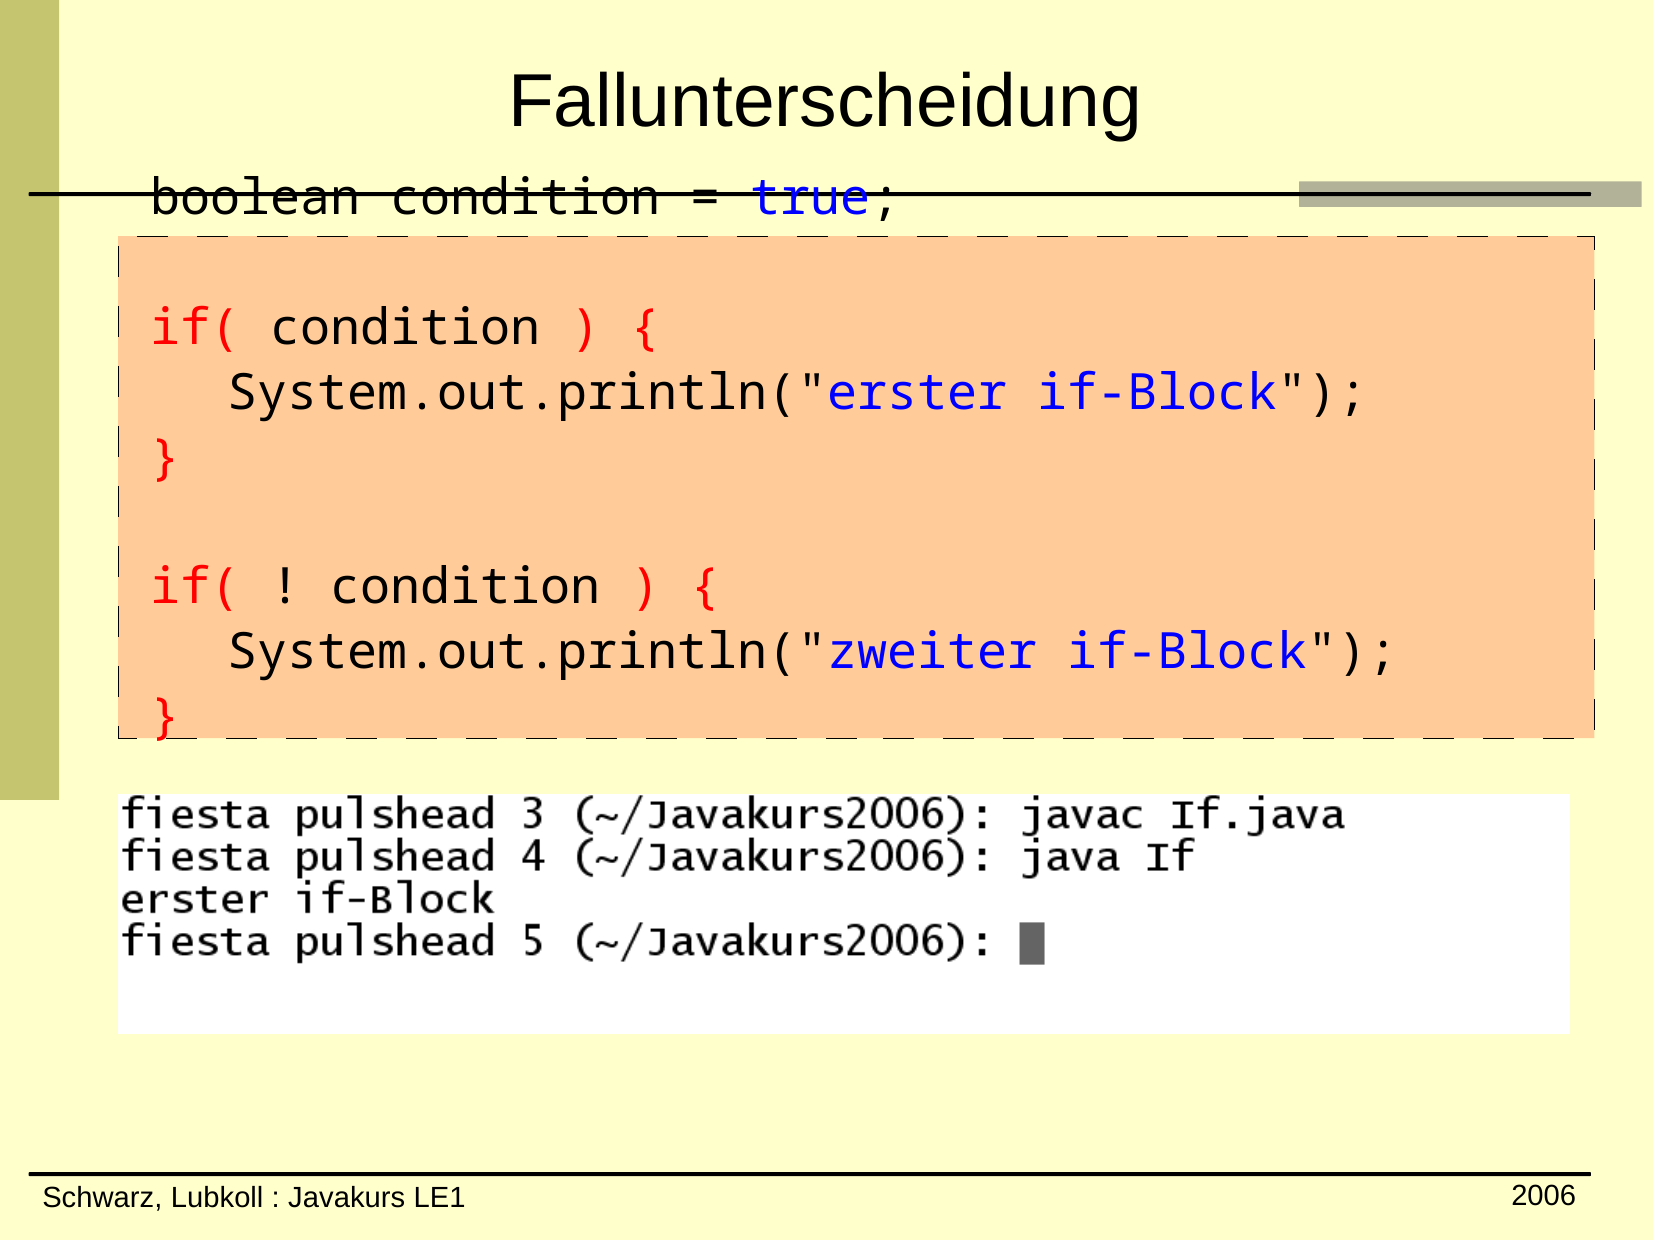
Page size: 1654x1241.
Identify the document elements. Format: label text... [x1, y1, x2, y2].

picture [118, 794, 1570, 1034]
text_box boolean condition = true; if( condition ) { System.out.println("erster if-Block"); } if( ! condition ) { System.out.println("zweiter if-Block"); } [118, 236, 1595, 739]
title Fallunterscheidung [119, 19, 1532, 188]
